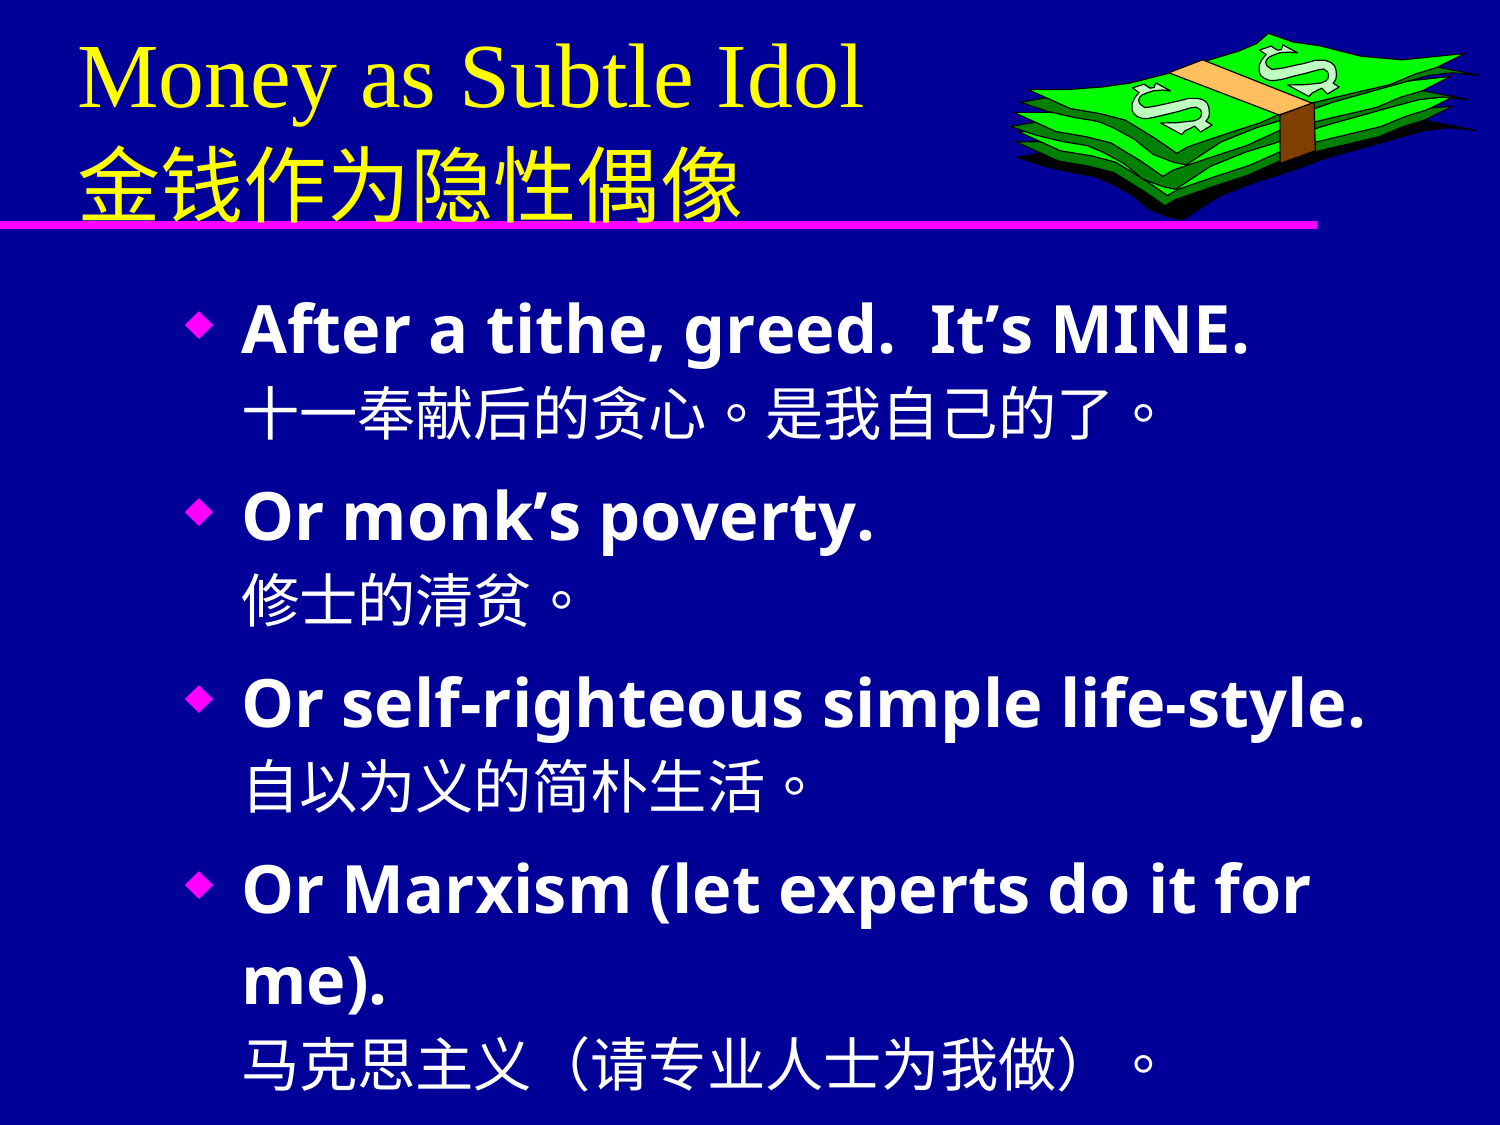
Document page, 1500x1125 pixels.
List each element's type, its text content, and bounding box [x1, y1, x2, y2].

picture [1005, 29, 1483, 225]
list After a tithe, greed. It’s MINE. 十一奉献后的贪心。是我自己的了。 Or monk’s poverty. 修士的清贫。 Or self-righteous simple life-style. 自以为义的简朴生活。 Or Marxism (let experts do it for me). 马克思主义（请专业人士为我做）。 [169, 275, 1438, 957]
title Money as Subtle Idol 金钱作为隐性偶像 [62, 3, 1338, 249]
